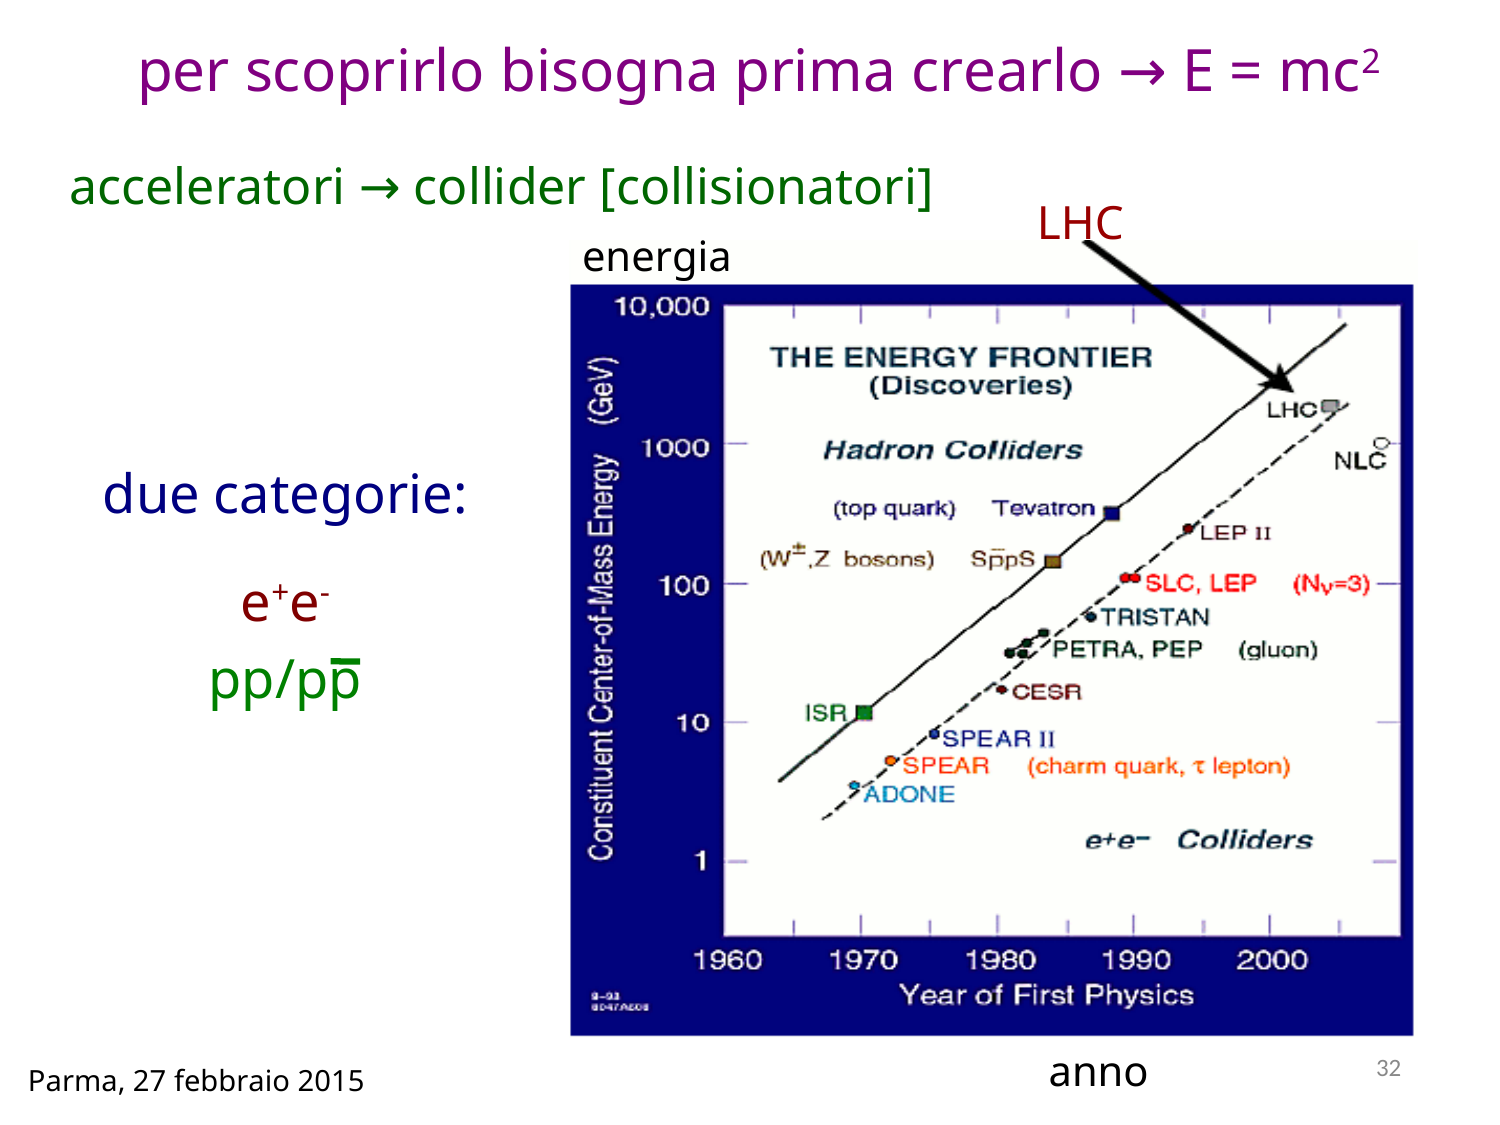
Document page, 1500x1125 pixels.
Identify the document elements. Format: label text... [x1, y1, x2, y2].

text_box acceleratori → collider [collisionatori] [18, 102, 987, 213]
text_box due categorie: e+e- pp/pp [0, 147, 562, 1029]
text_box <number> [1182, 1042, 1417, 1095]
text_box energia [567, 213, 762, 296]
picture [569, 240, 1418, 1038]
text_box anno [1033, 1021, 1182, 1111]
text_box LHC [1022, 161, 1164, 272]
text_box per scoprirlo bisogna prima crearlo → E = mc2 [65, 7, 1453, 119]
